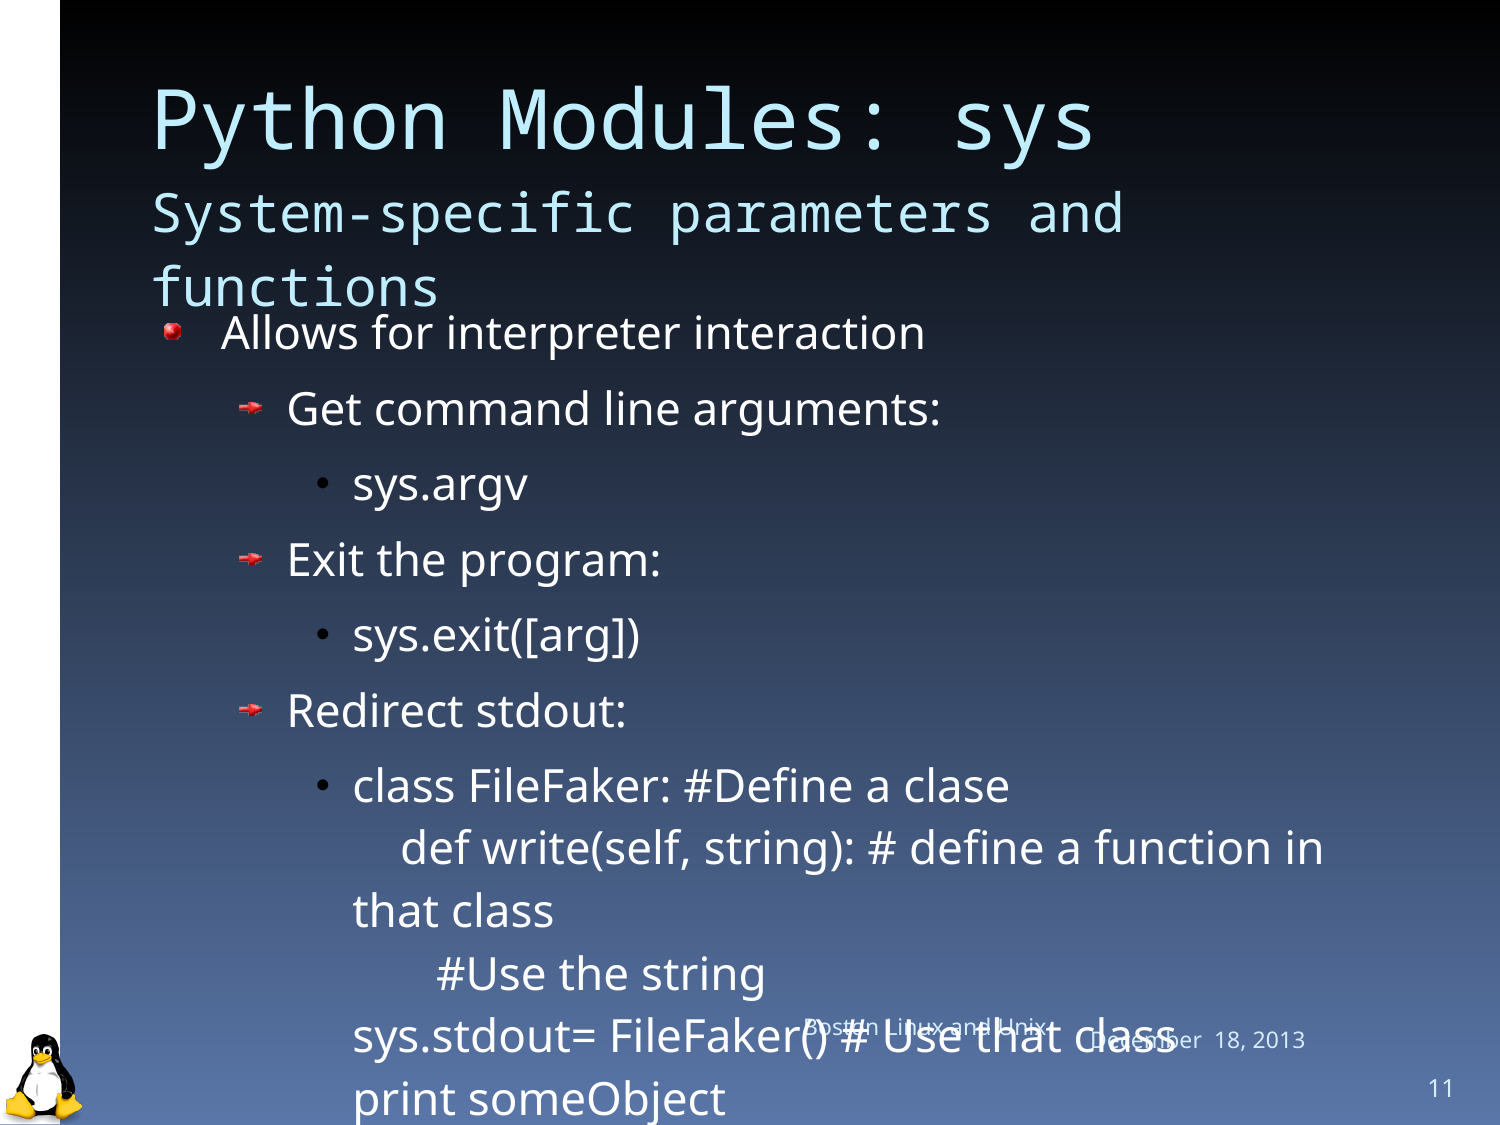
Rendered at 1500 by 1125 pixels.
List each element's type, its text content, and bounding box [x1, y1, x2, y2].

picture [0, 1034, 82, 1125]
title Python Modules: sys System-specific parameters and functions [149, 91, 1425, 292]
list Allows for interpreter interaction Get command line arguments: sys.argv Exit the program: sys.exit([arg]) Redirect stdout: class FileFaker: #Define a clase def write(self, string): # define a function in that class #Use the string sys.stdout= FileFaker() # Use that class print someObject [149, 292, 1425, 1000]
